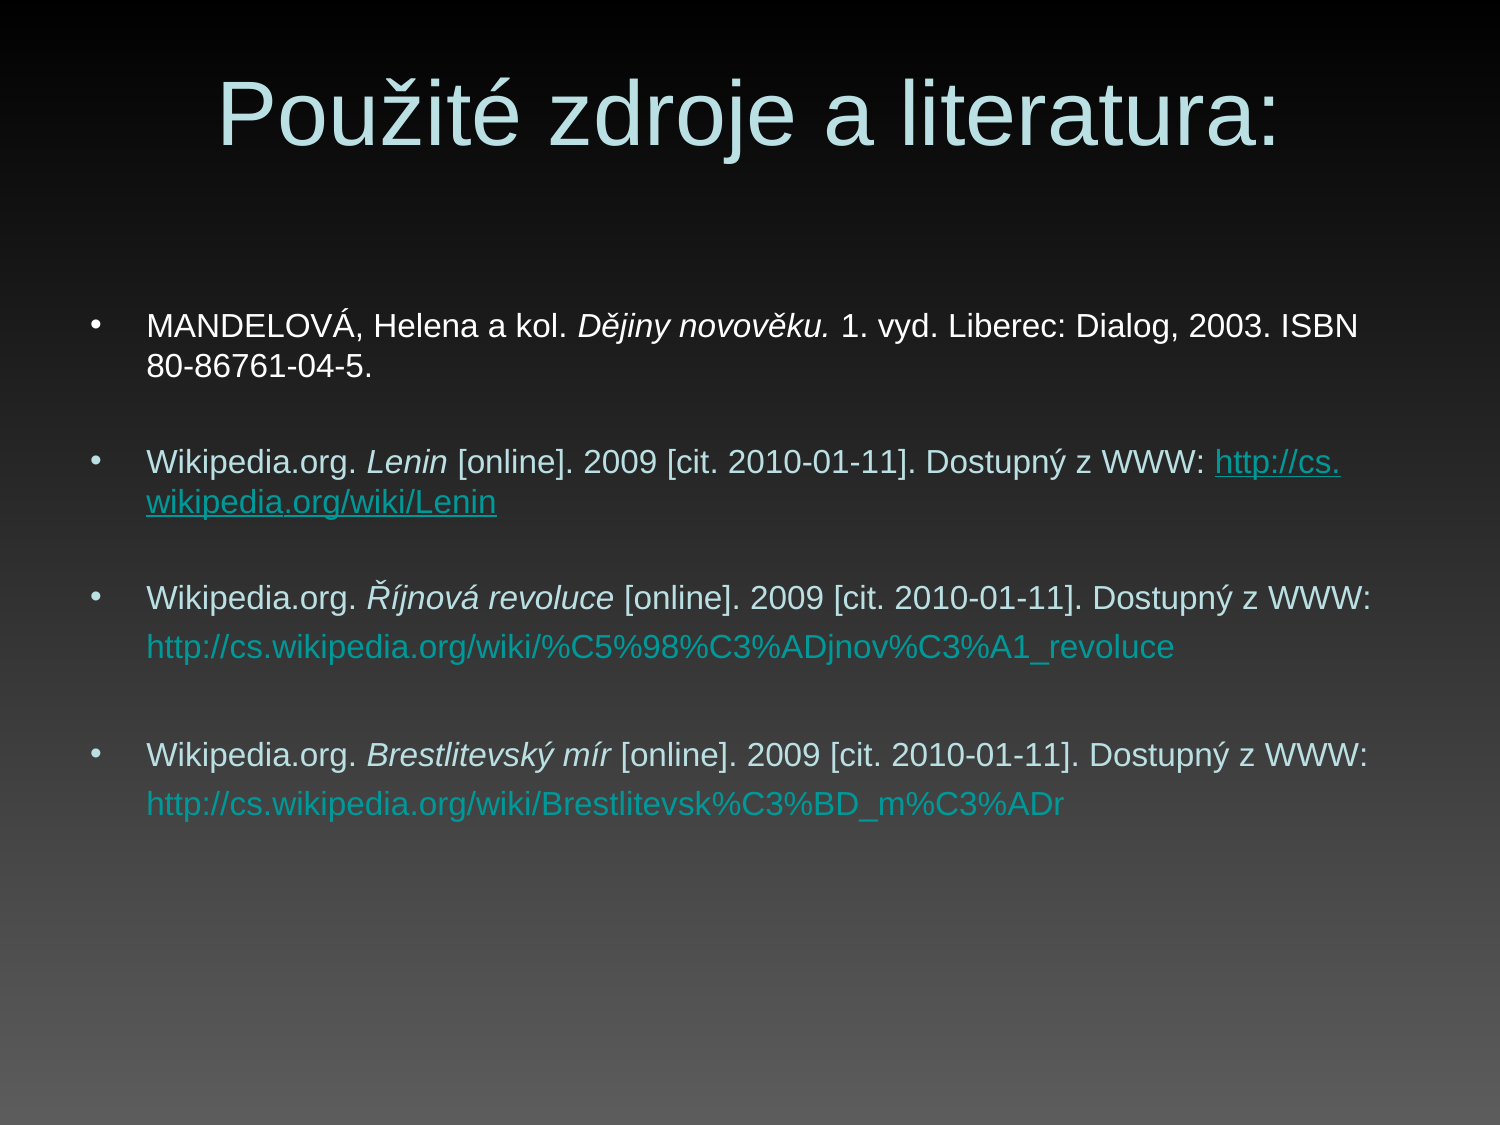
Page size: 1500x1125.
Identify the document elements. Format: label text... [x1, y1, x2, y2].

list MANDELOVÁ, Helena a kol. Dějiny novověku. 1. vyd. Liberec: Dialog, 2003. ISBN 80-86761-04-5. Wikipedia.org. Lenin [online]. 2009 [cit. 2010-01-11]. Dostupný z WWW: http://cs.wikipedia.org/wiki/Lenin Wikipedia.org. Říjnová revoluce [online]. 2009 [cit. 2010-01-11]. Dostupný z WWW: http://cs.wikipedia.org/wiki/%C5%98%C3%ADjnov%C3%A1_revoluce Wikipedia.org. Brestlitevský mír [online]. 2009 [cit. 2010-01-11]. Dostupný z WWW: http://cs.wikipedia.org/wiki/Brestlitevsk%C3%BD_m%C3%ADr [75, 207, 1426, 1059]
title Použité zdroje a literatura: [75, 45, 1426, 173]
